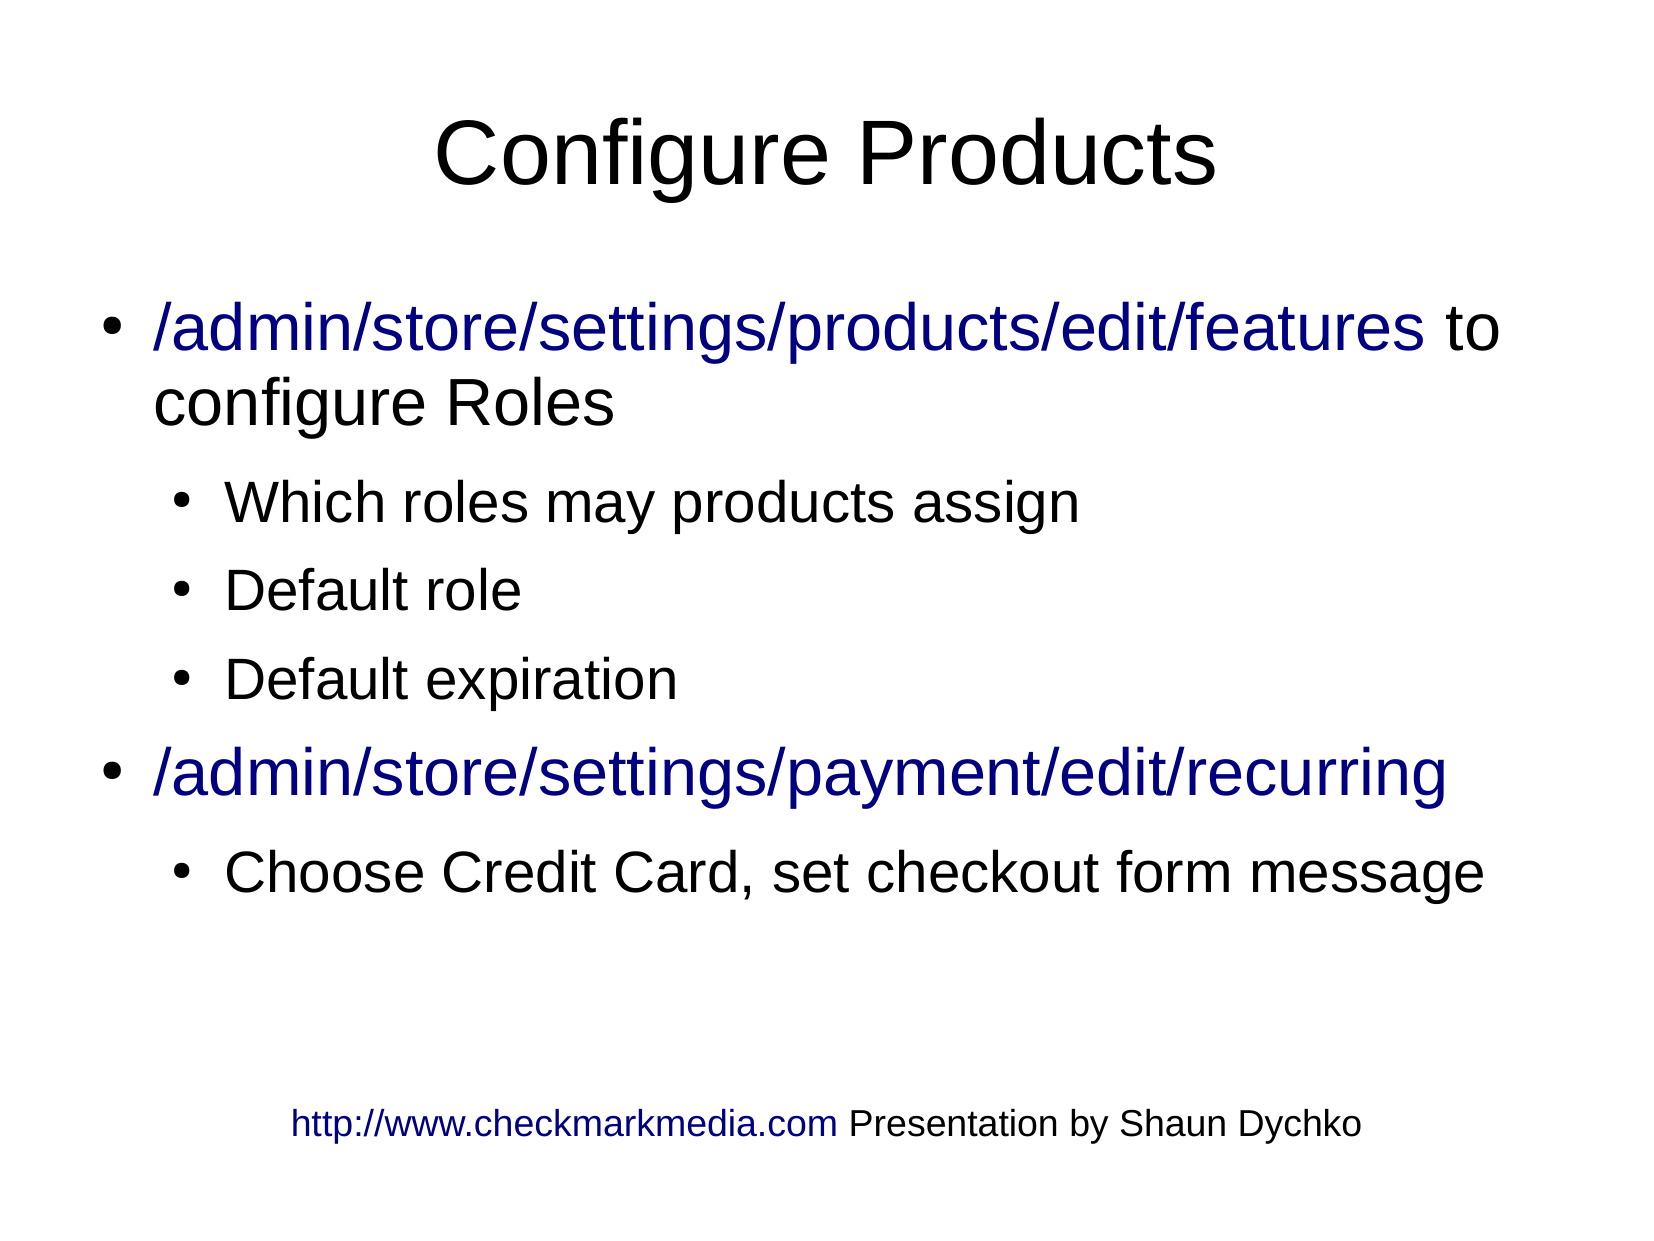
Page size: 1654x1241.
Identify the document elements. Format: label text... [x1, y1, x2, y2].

text_box http://www.checkmarkmedia.com Presentation by Shaun Dychko [88, 1094, 1565, 1152]
title Configure Products [82, 56, 1571, 250]
list /admin/store/settings/products/edit/features to configure Roles Which roles may products assign Default role Default expiration /admin/store/settings/payment/edit/recurring Choose Credit Card, set checkout form message [82, 290, 1571, 1109]
